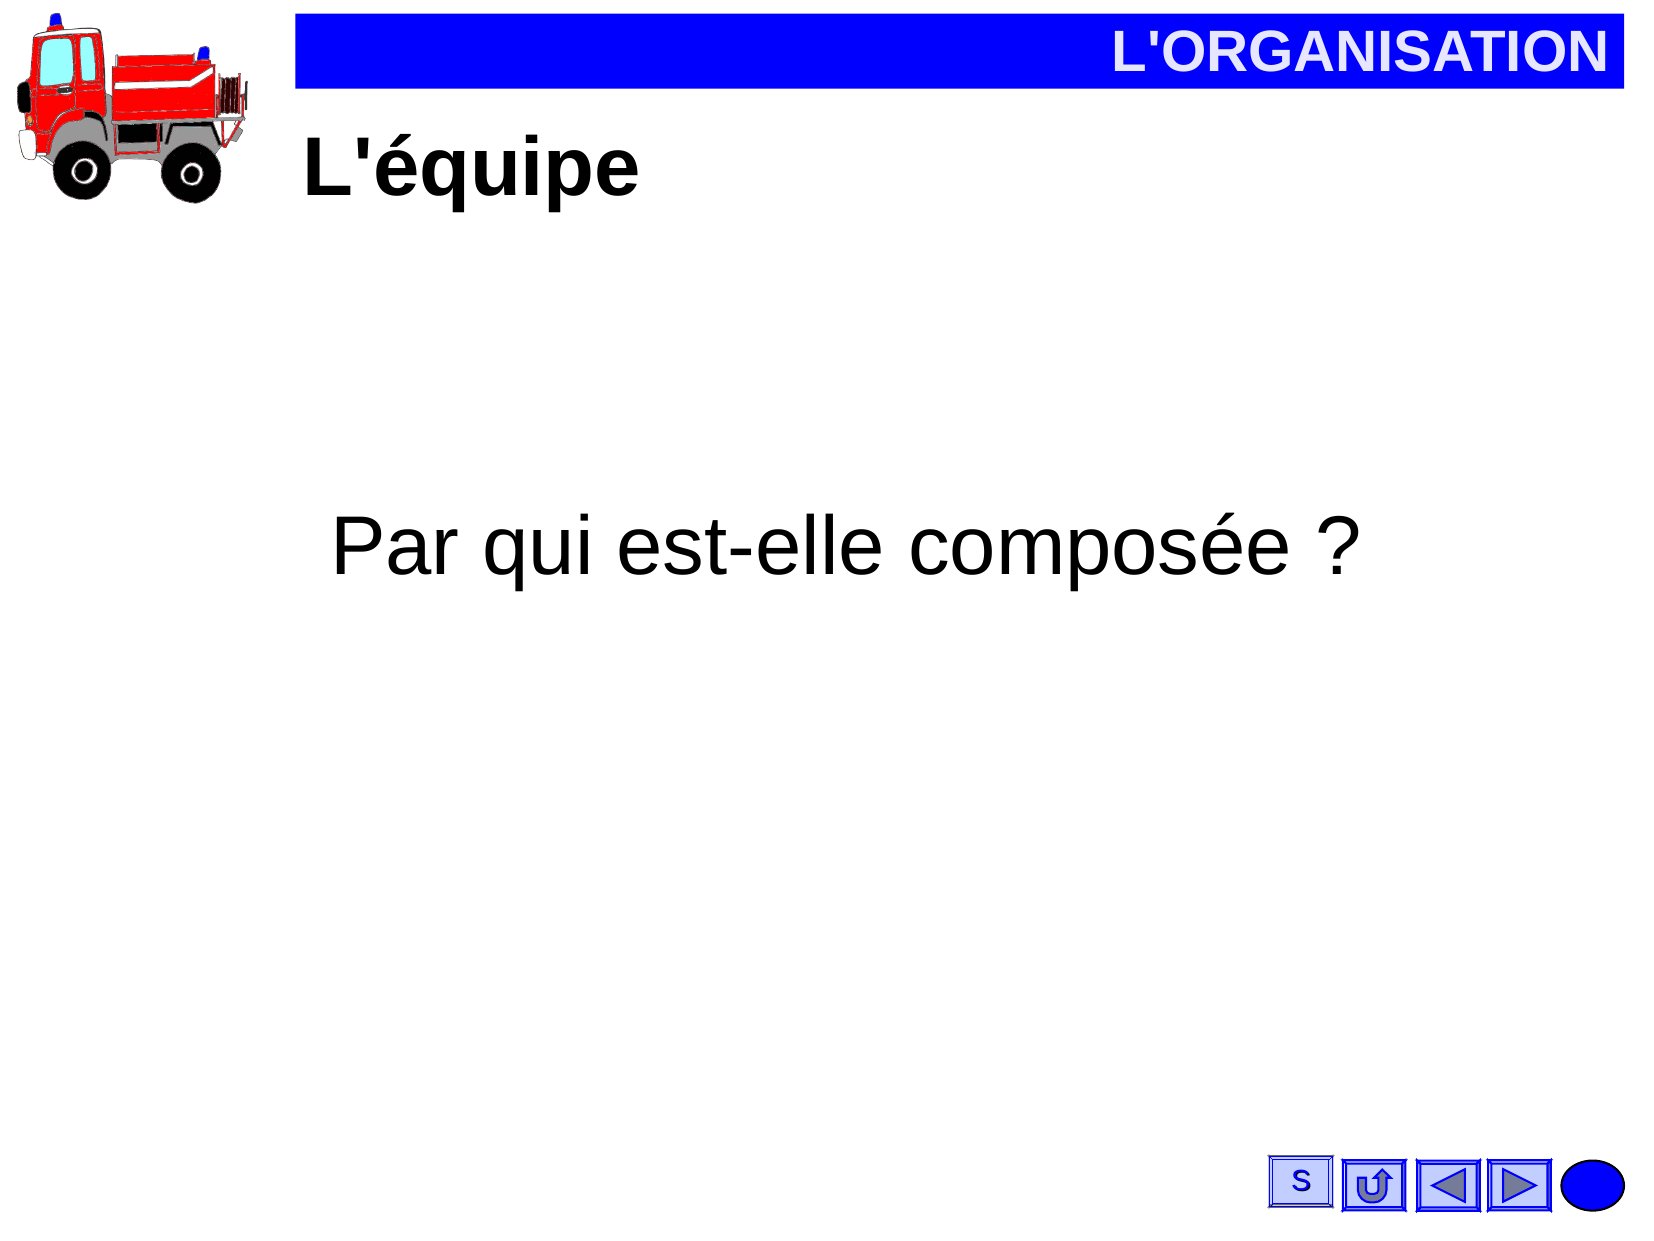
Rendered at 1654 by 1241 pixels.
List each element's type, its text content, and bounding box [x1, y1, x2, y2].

list Par qui est-elle composée ? [189, 383, 1447, 916]
text_box L'ORGANISATION [295, 13, 1625, 89]
picture [8, 8, 257, 216]
text_box L'équipe [287, 112, 657, 221]
text_box [1561, 1160, 1625, 1211]
